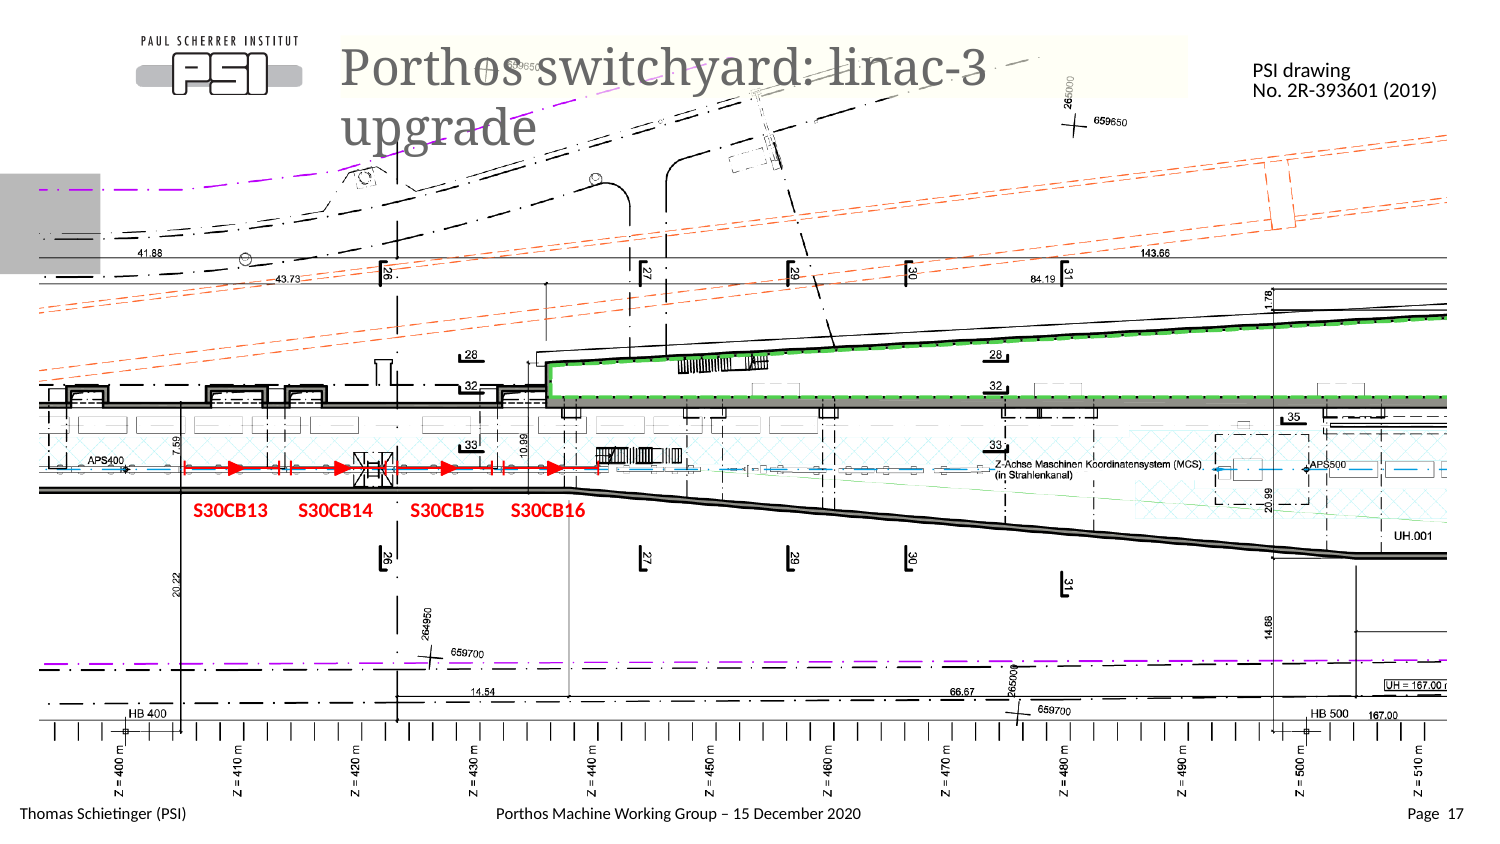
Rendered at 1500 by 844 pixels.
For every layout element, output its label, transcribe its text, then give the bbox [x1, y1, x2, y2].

text_box S30CB15 [395, 494, 496, 530]
picture [39, 57, 1447, 819]
text_box S30CB16 [496, 494, 606, 530]
title Porthos switchyard: linac-3 upgrade [340, 35, 1188, 98]
text_box S30CB14 [283, 494, 393, 530]
text_box PSI drawing No. 2R-393601 (2019) [1237, 54, 1453, 114]
text_box S30CB13 [178, 494, 283, 530]
